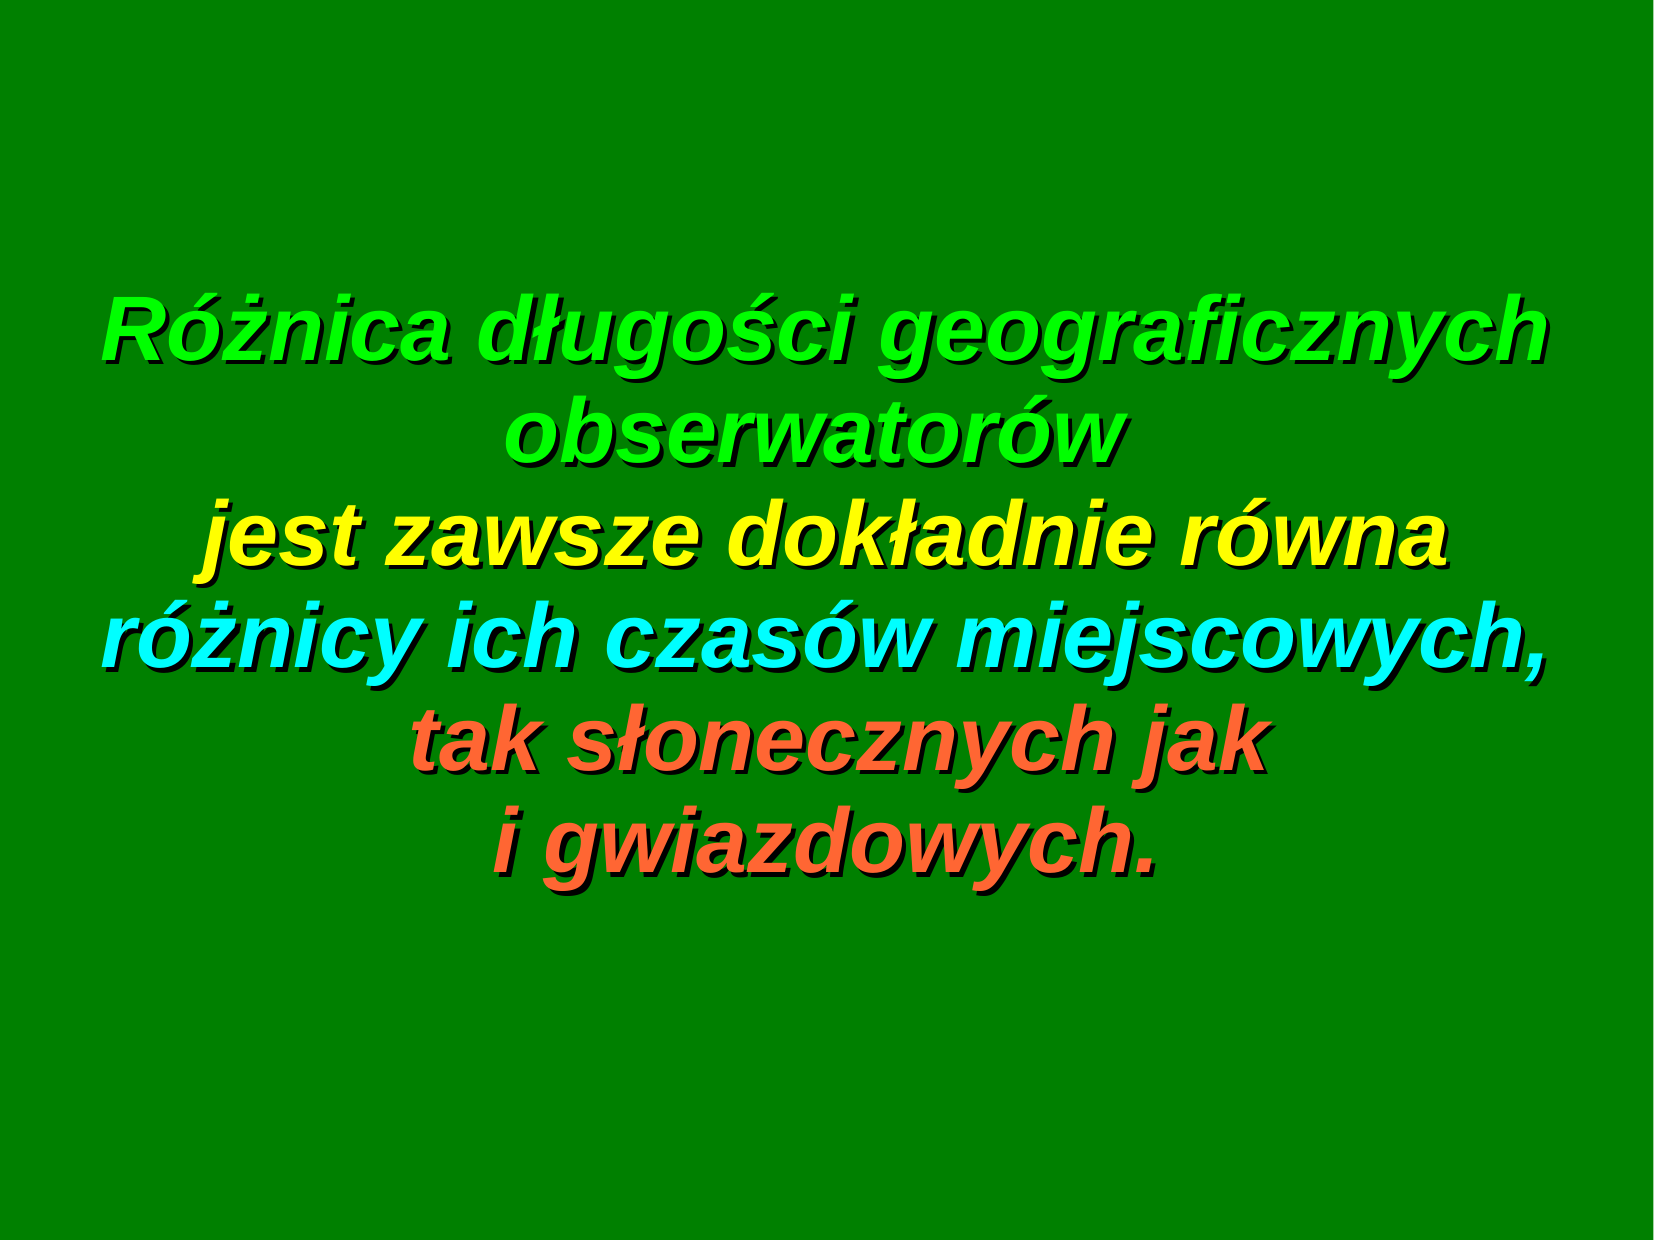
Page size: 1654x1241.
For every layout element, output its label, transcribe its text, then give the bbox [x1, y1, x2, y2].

title Różnica długości geograficznych obserwatorów jest zawsze dokładnie równa różnicy ich czasów miejscowych, tak słonecznych jak i gwiazdowych. [82, 277, 1571, 893]
